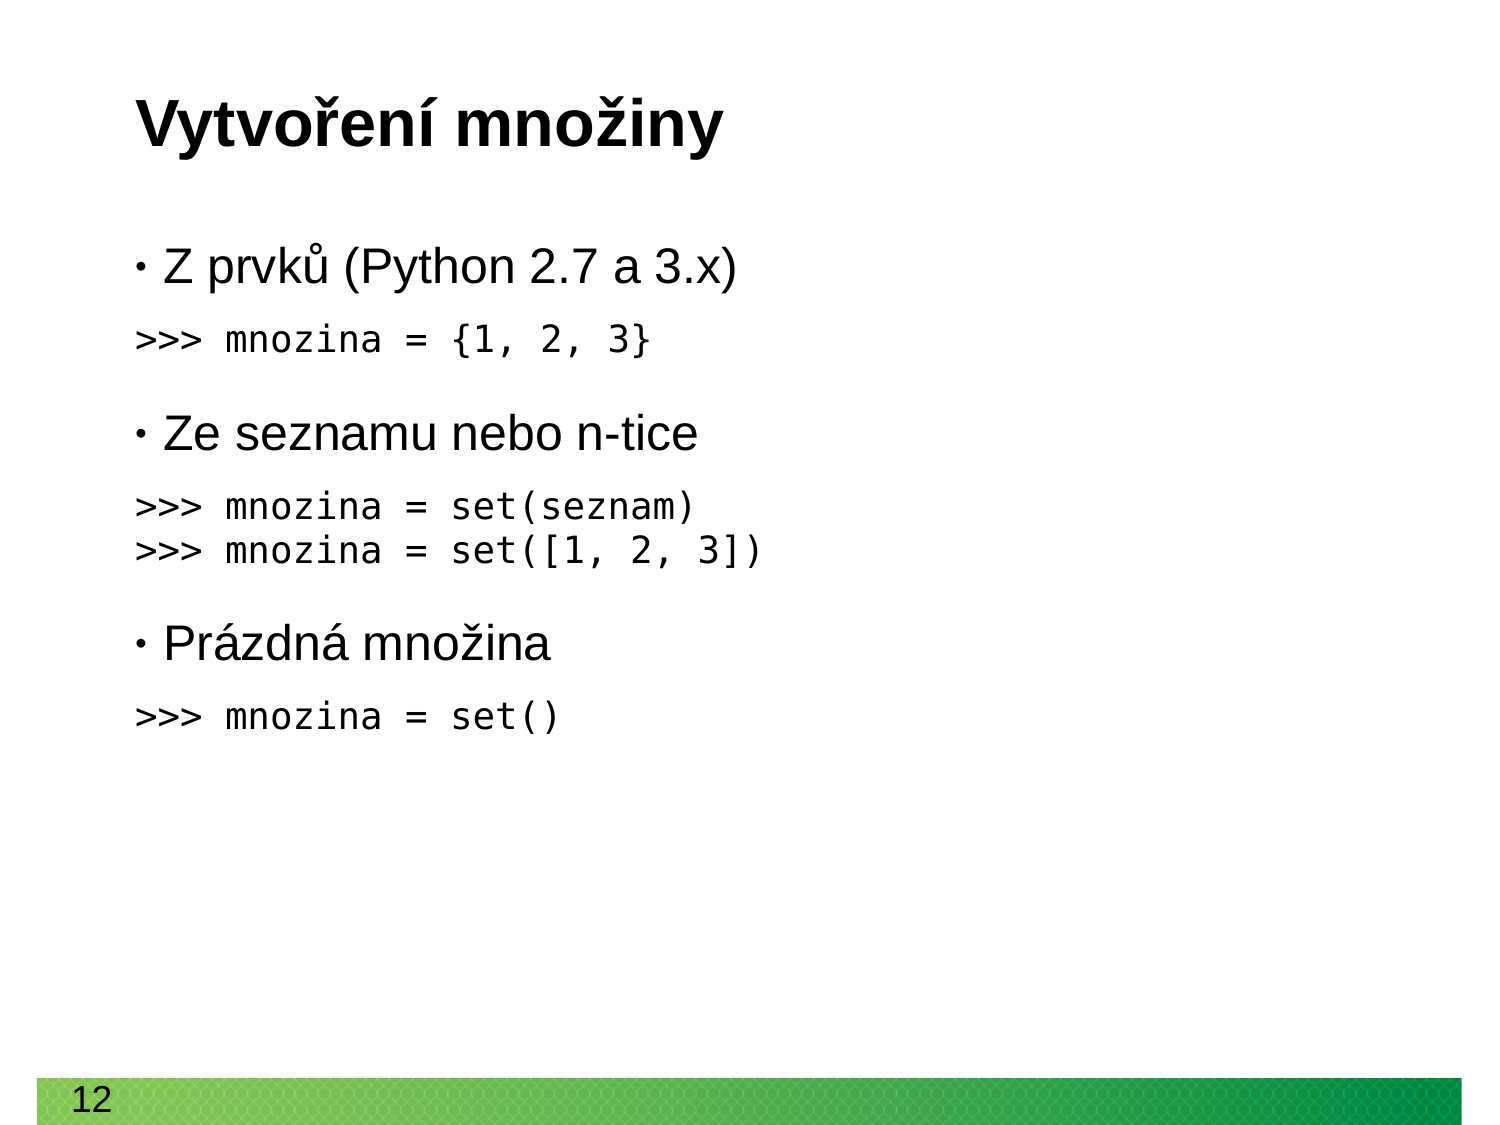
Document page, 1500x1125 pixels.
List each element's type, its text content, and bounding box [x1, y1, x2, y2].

picture [36, 1078, 1462, 1125]
title Vytvoření množiny [135, 41, 1372, 204]
list Z prvků (Python 2.7 a 3.x) >>> mnozina = {1, 2, 3} Ze seznamu nebo n-tice >>> mnozina = set(seznam) >>> mnozina = set([1, 2, 3]) Prázdná množina >>> mnozina = set() [135, 238, 1372, 892]
